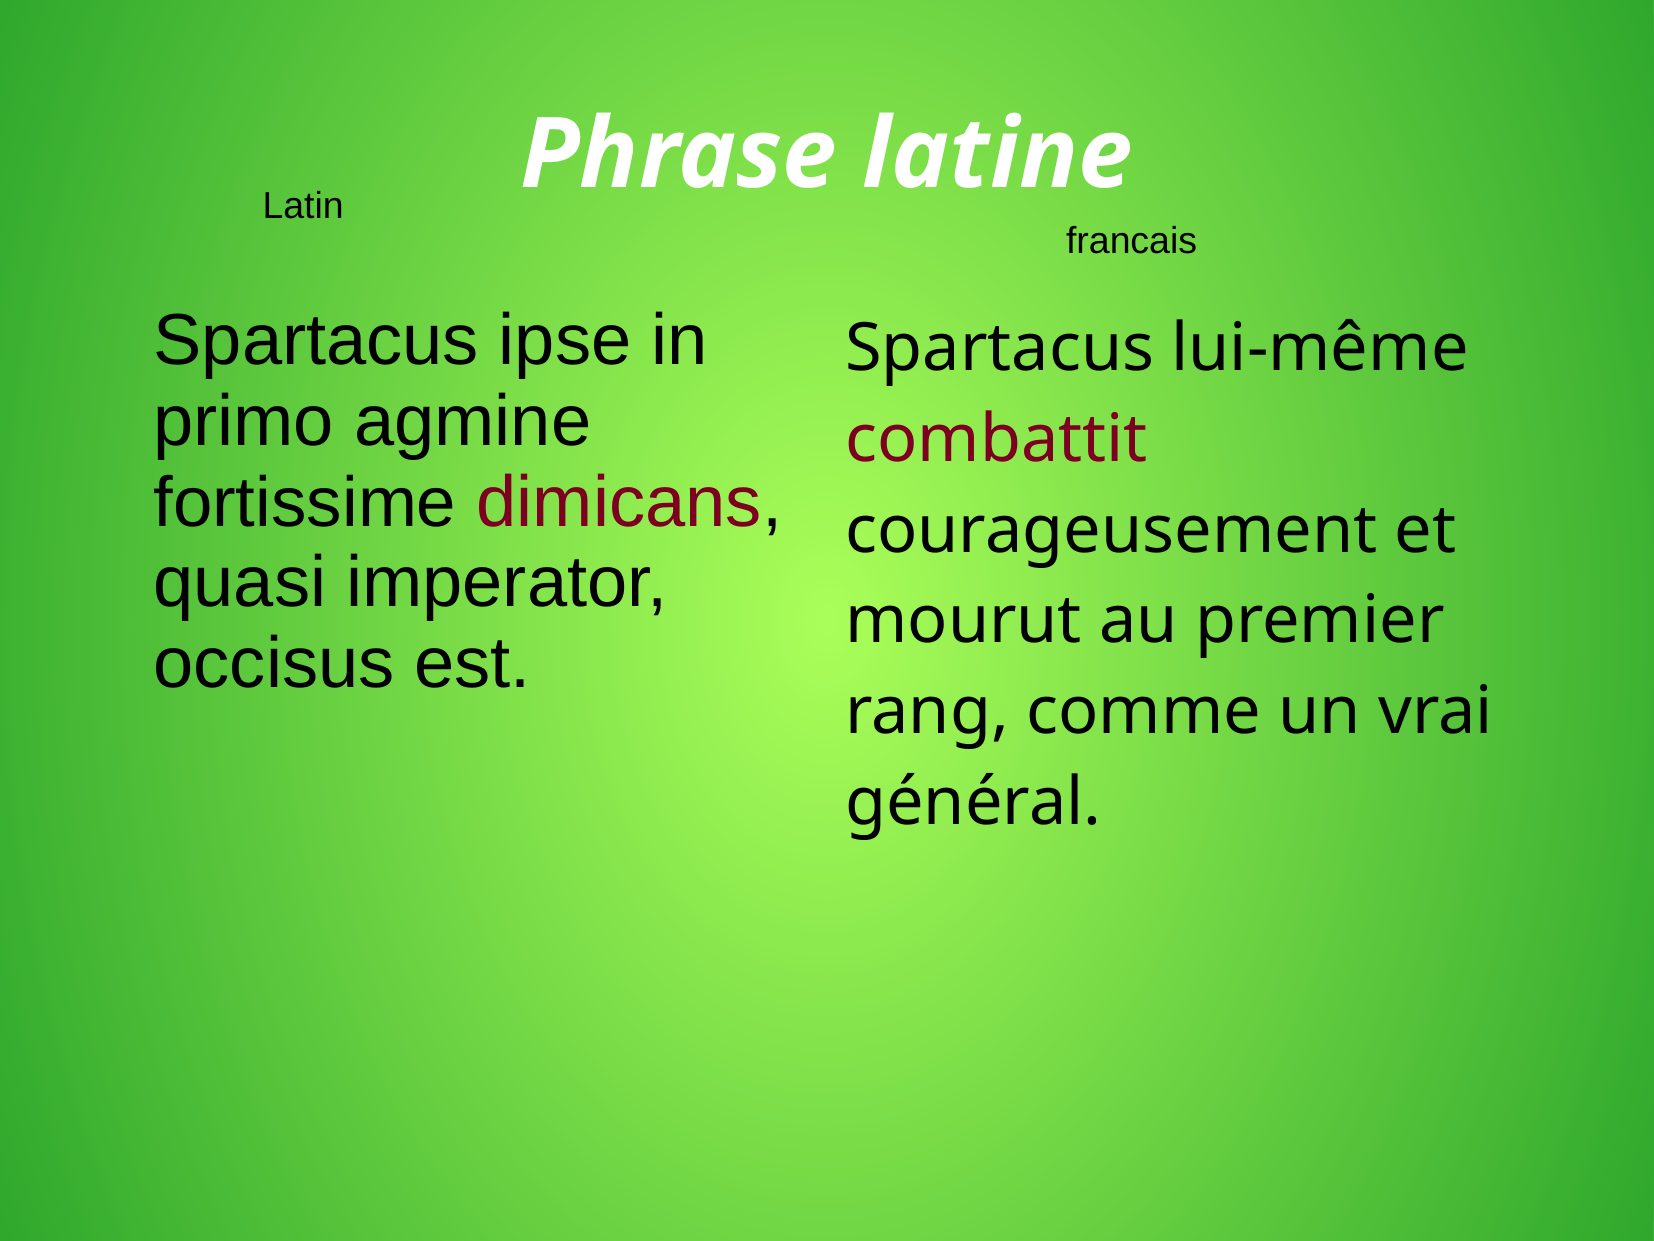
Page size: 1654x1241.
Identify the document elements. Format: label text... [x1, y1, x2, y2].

text_box Latin [248, 177, 508, 235]
list Spartacus ipse in primo agmine fortissime dimicans, quasi imperator, occisus est. [82, 299, 809, 1019]
text_box francais [1051, 212, 1212, 270]
title Phrase latine [82, 47, 1571, 252]
list Spartacus lui-même combattit courageusement et mourut au premier rang, comme un vrai général. [845, 299, 1572, 1019]
